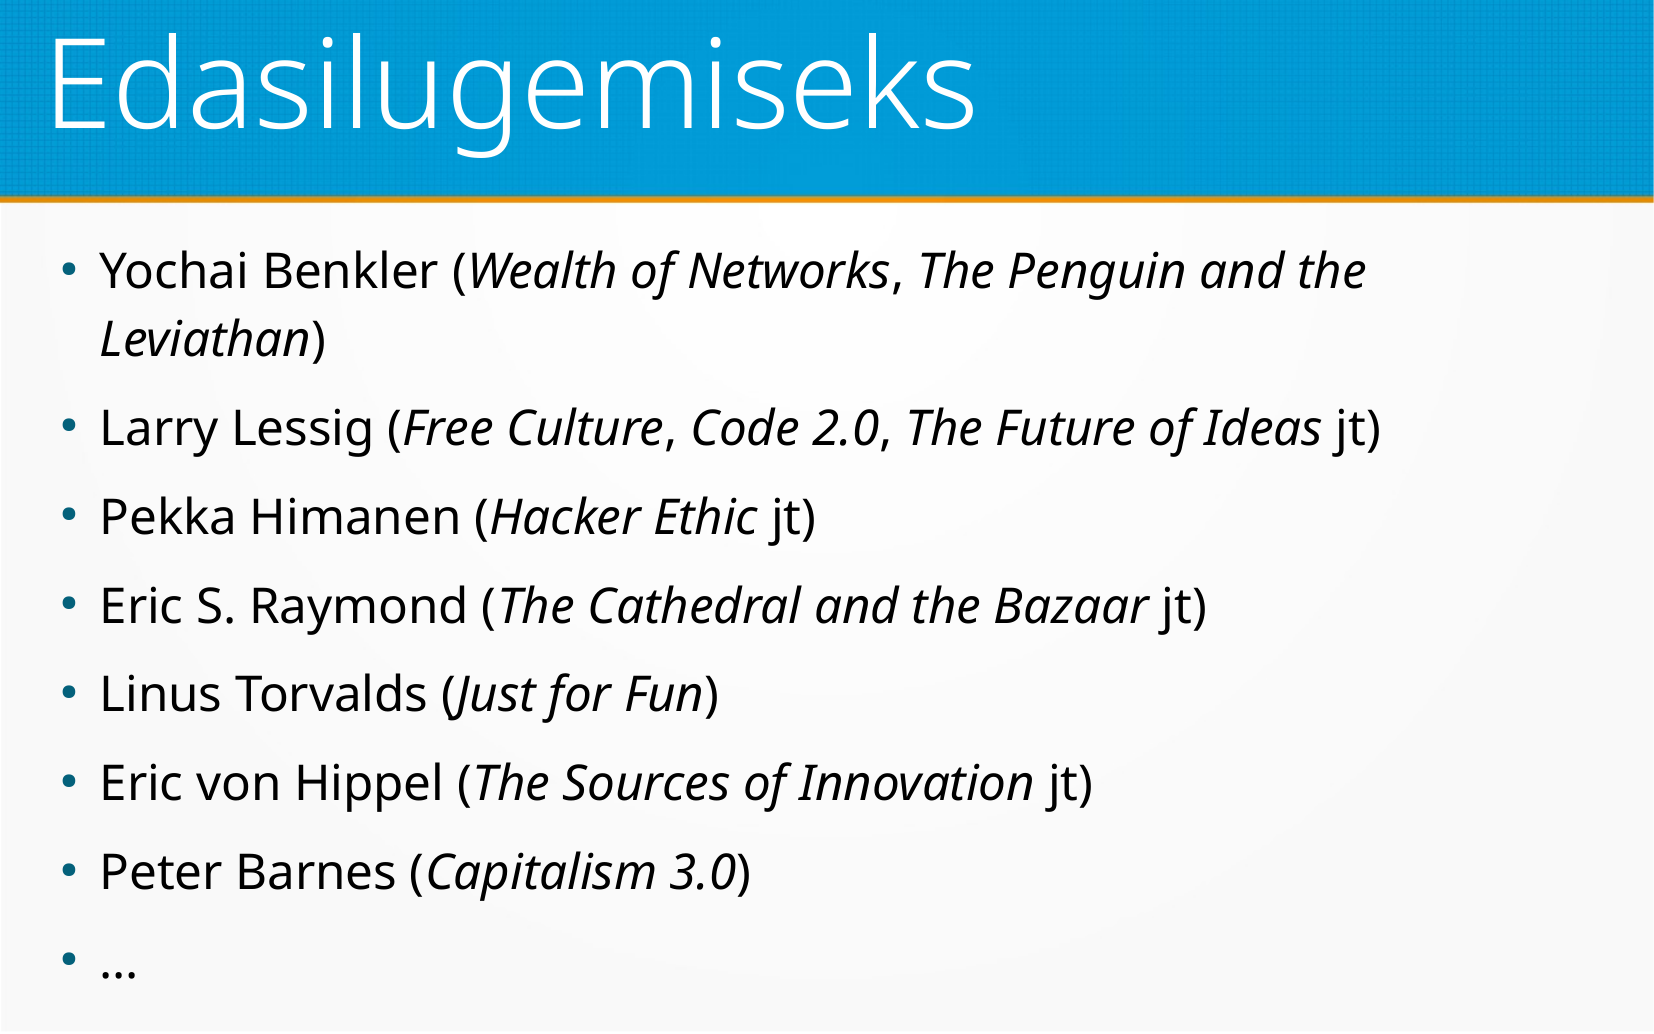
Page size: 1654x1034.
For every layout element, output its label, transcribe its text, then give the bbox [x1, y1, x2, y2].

title Edasilugemiseks [43, 0, 1619, 166]
picture [0, 195, 1654, 1034]
list Yochai Benkler (Wealth of Networks, The Penguin and the Leviathan) Larry Lessig (Free Culture, Code 2.0, The Future of Ideas jt) Pekka Himanen (Hacker Ethic jt) Eric S. Raymond (The Cathedral and the Bazaar jt) Linus Torvalds (Just for Fun) Eric von Hippel (The Sources of Innovation jt) Peter Barnes (Capitalism 3.0) ... [47, 236, 1607, 1002]
